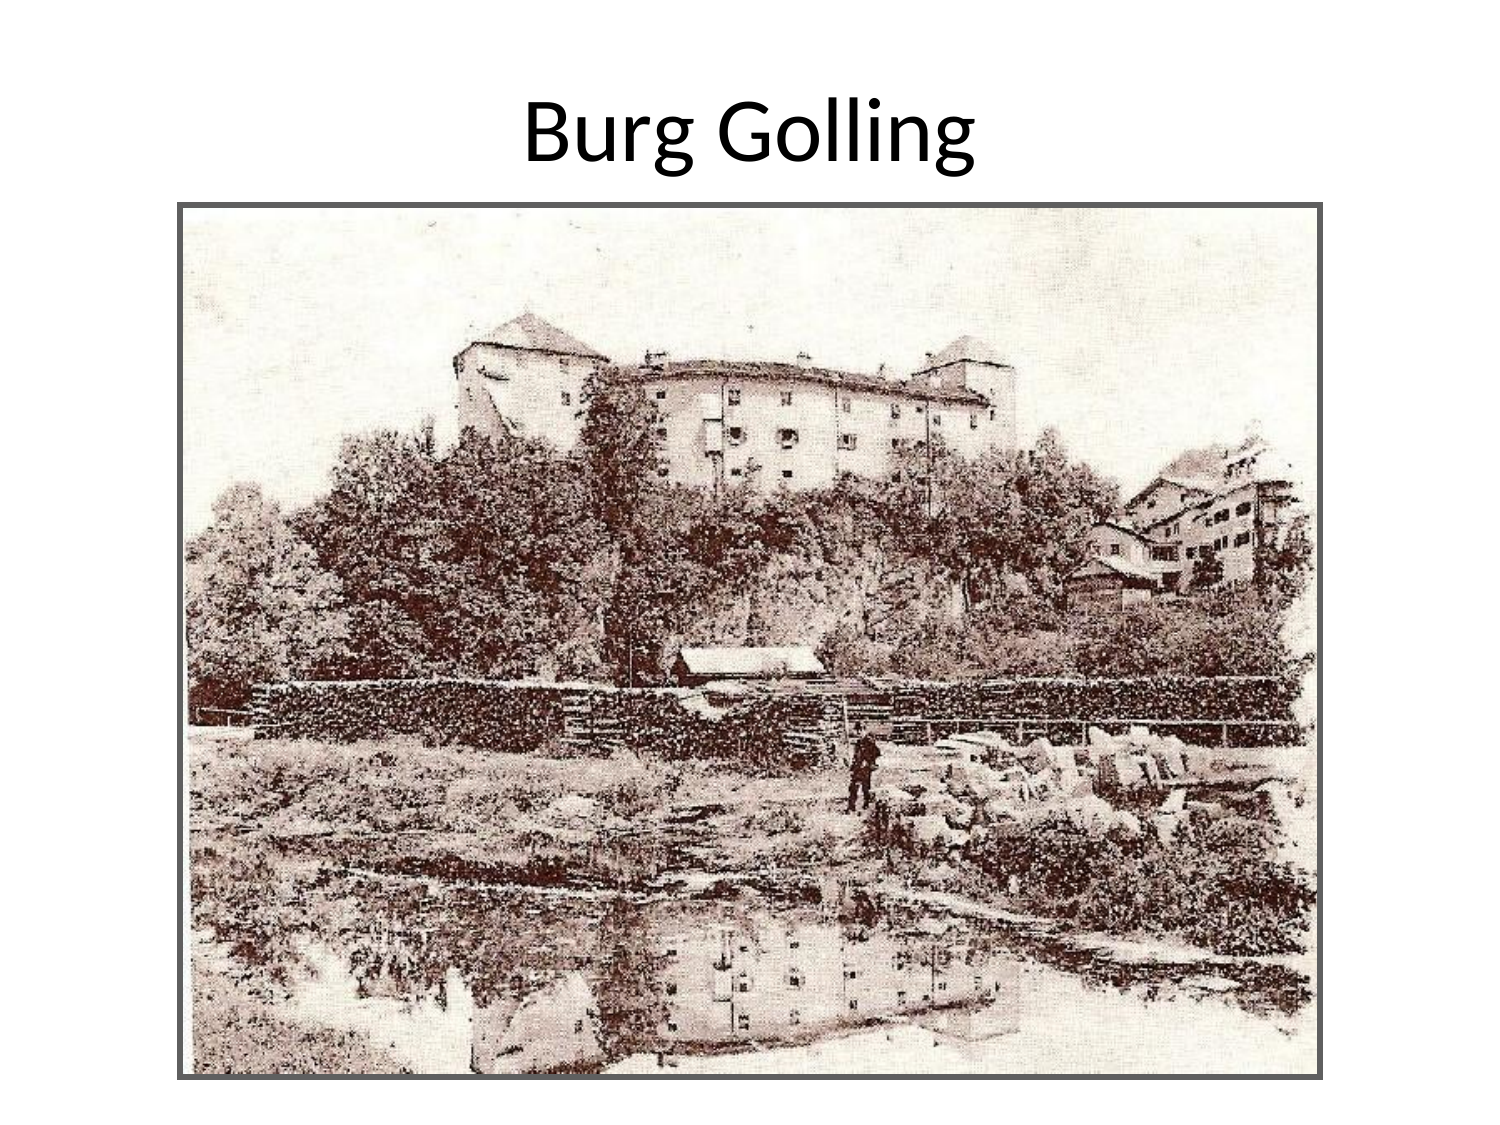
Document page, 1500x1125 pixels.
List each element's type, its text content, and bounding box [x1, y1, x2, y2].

picture [183, 208, 1318, 1074]
title Burg Golling [75, 45, 1426, 233]
